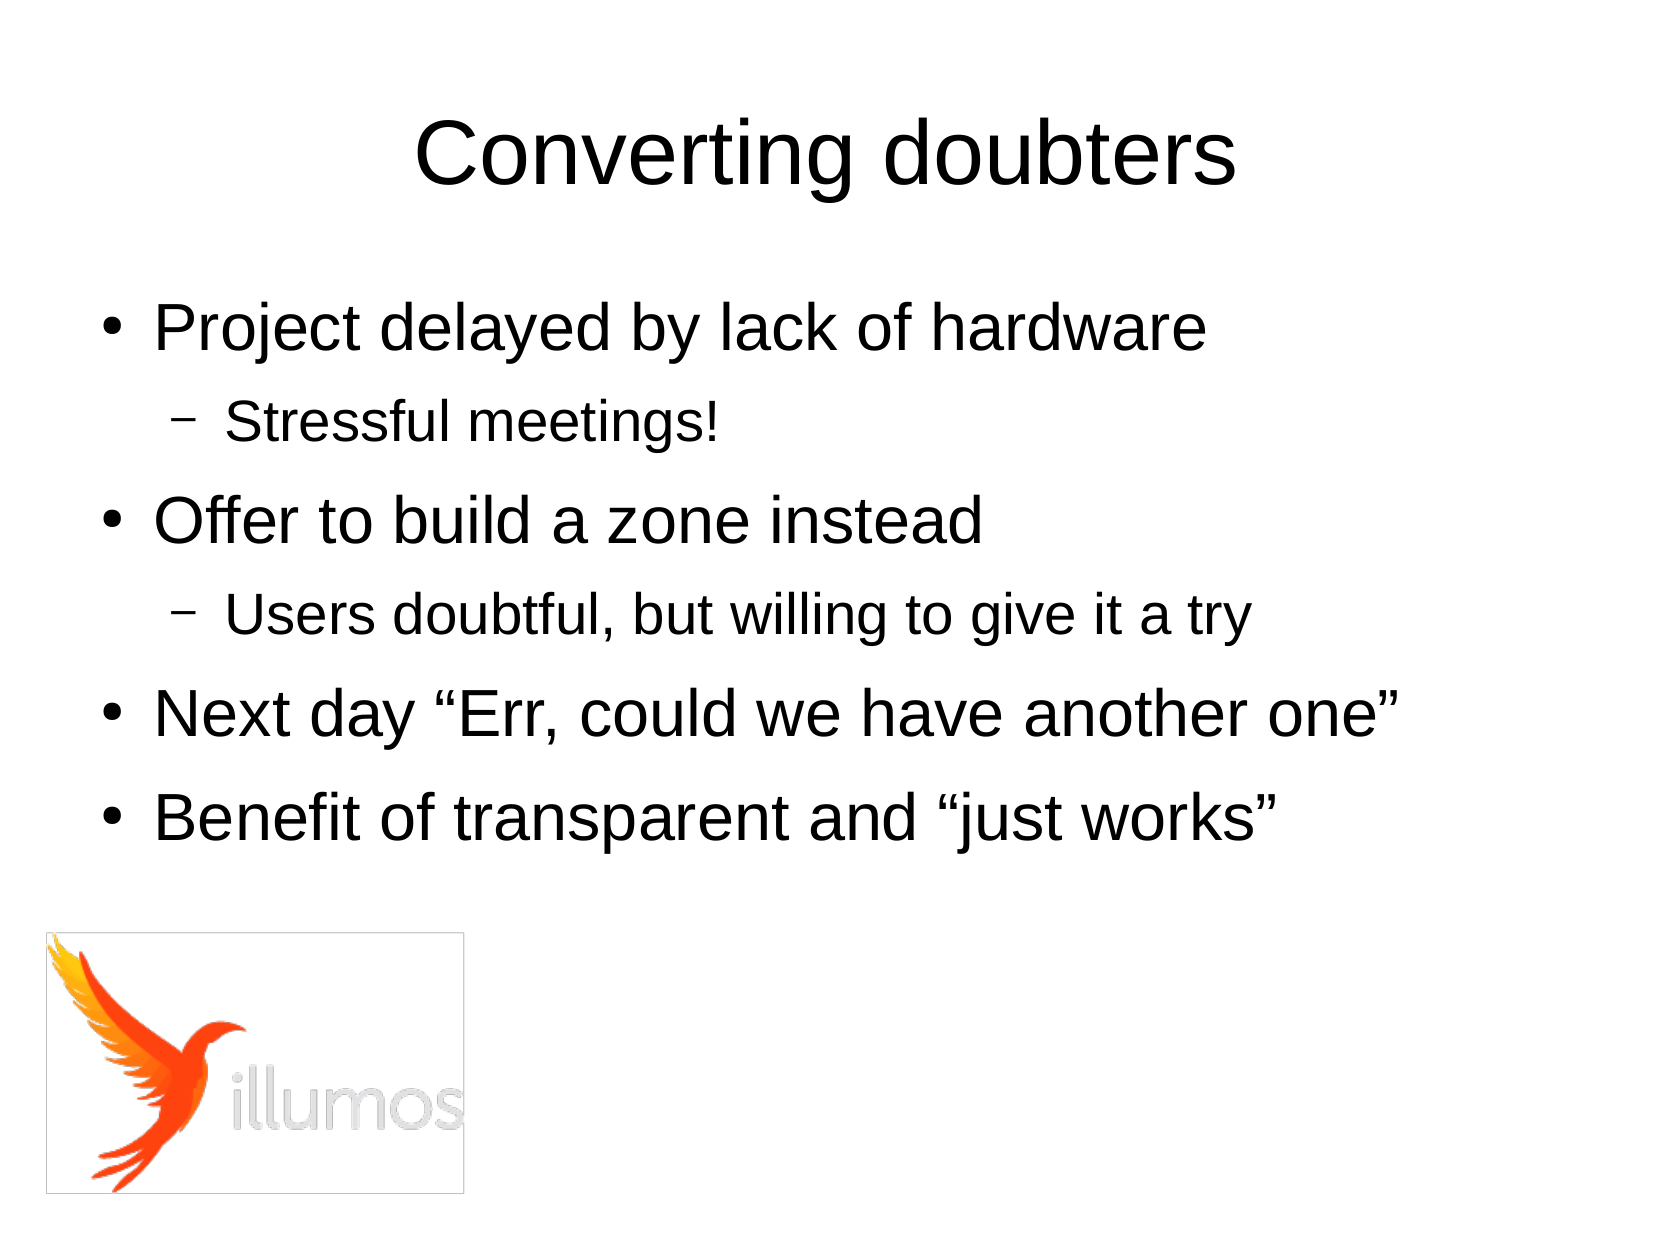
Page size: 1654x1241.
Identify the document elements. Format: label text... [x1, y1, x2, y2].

title Converting doubters [82, 49, 1571, 257]
picture [0, 886, 511, 1241]
list Project delayed by lack of hardware Stressful meetings! Offer to build a zone instead Users doubtful, but willing to give it a try Next day “Err, could we have another one” Benefit of transparent and “just works” [82, 290, 1571, 1010]
